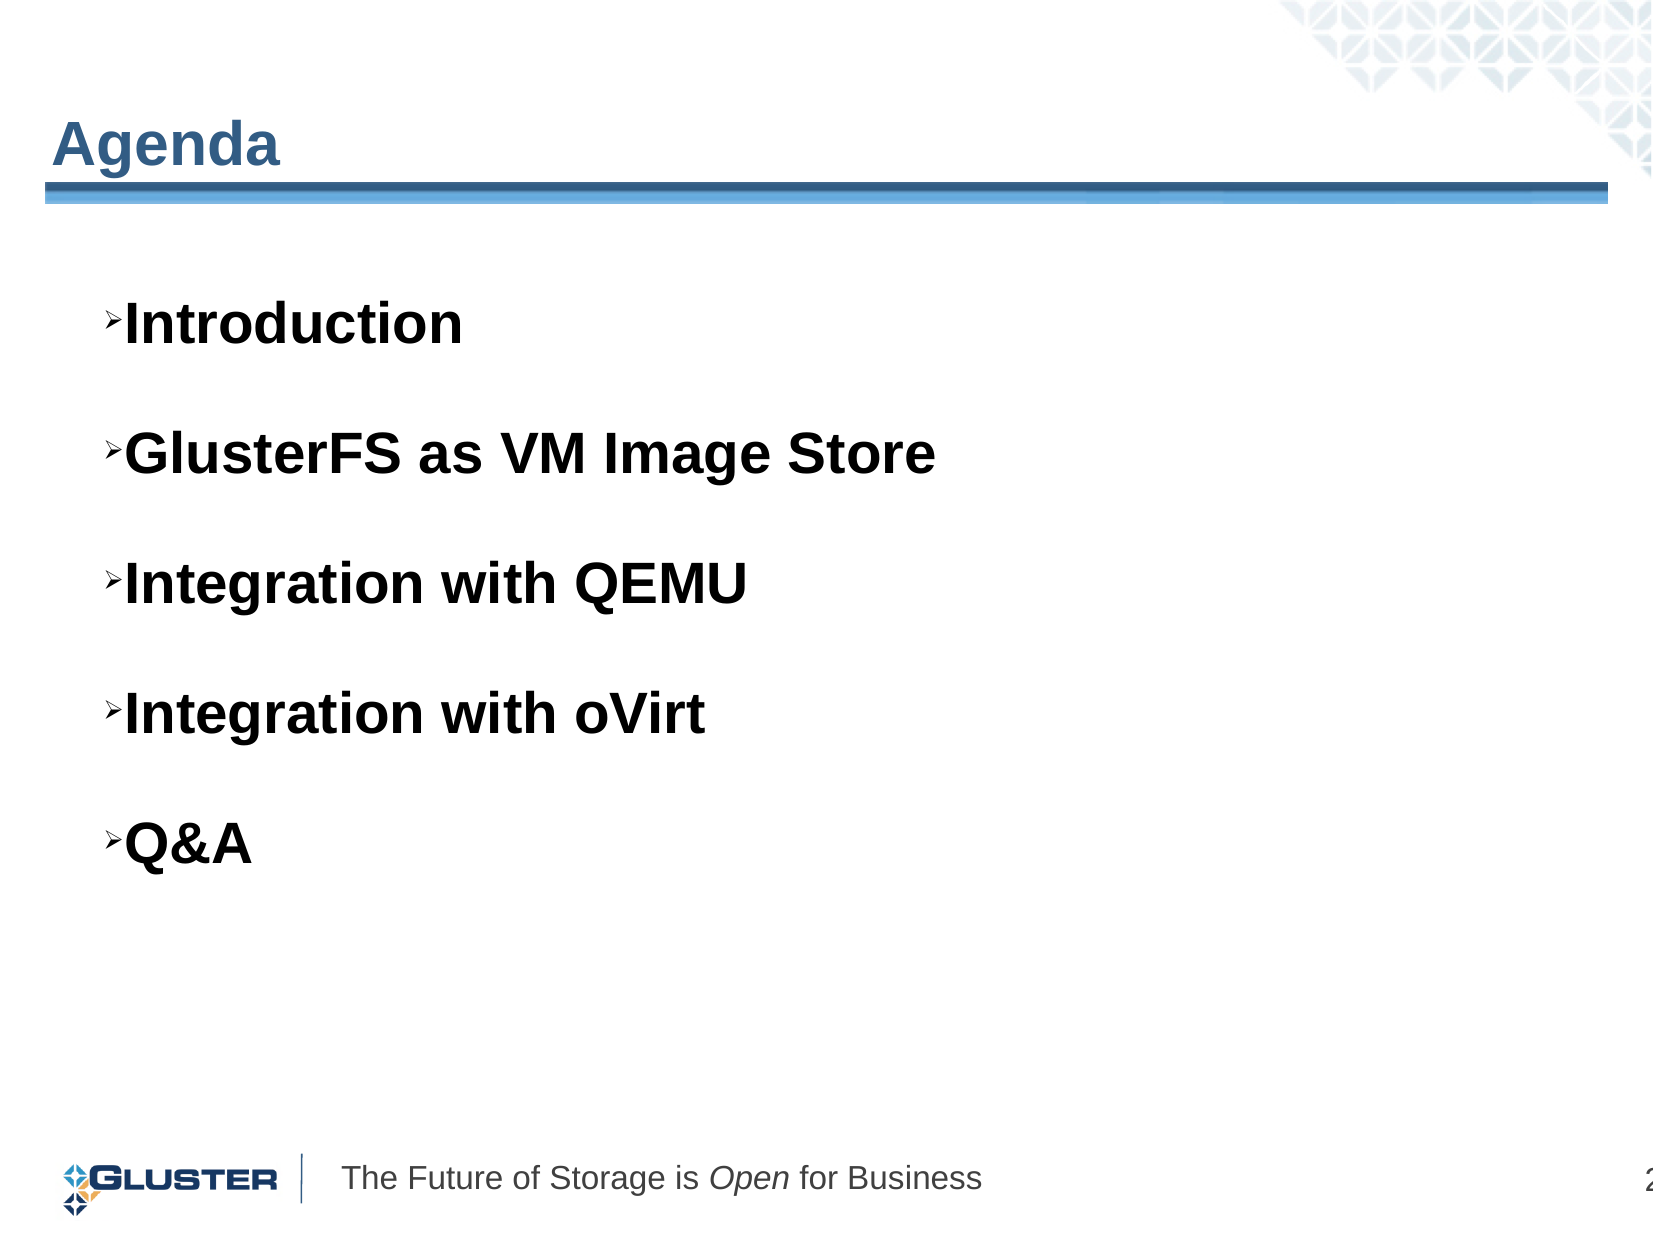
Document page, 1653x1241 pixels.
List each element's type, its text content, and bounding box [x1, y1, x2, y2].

title Agenda [36, 20, 1462, 171]
picture [38, 1145, 292, 1237]
text_box Introduction GlusterFS as VM Image Store Integration with QEMU Integration with oVirt Q&A [88, 283, 1565, 1063]
picture [45, 0, 1652, 204]
